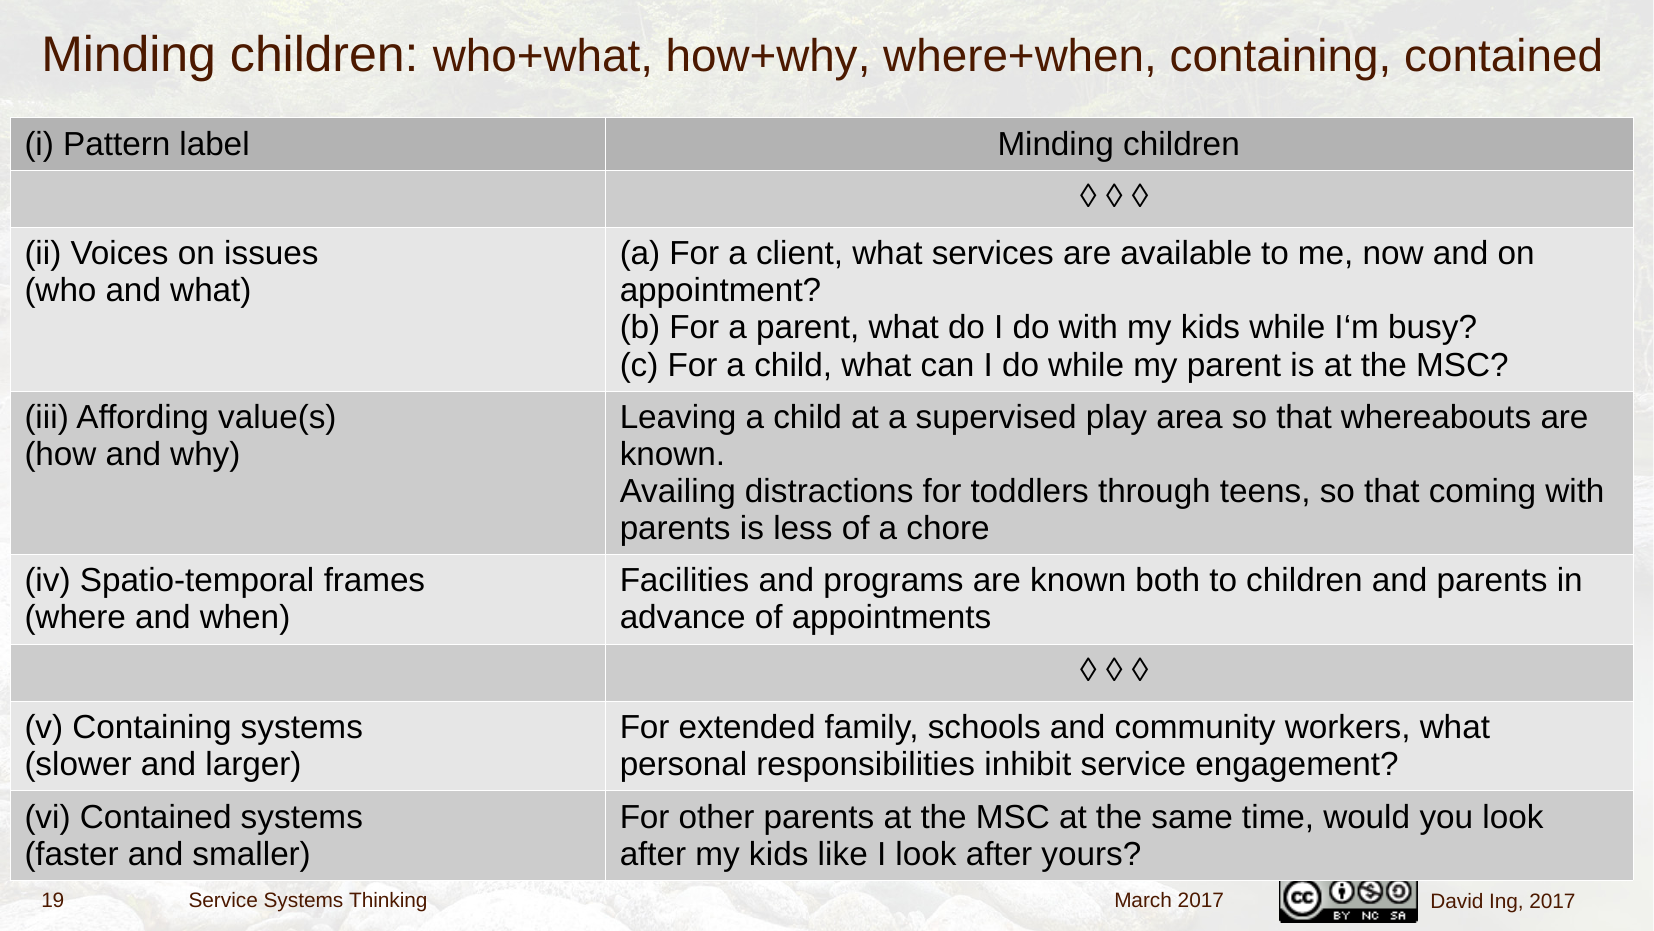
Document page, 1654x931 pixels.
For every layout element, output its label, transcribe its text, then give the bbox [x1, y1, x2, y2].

table_cell [11, 171, 605, 227]
table_cell (v) Containing systems (slower and larger) [11, 702, 605, 790]
picture [0, 0, 1654, 931]
table_header Minding children [606, 118, 1633, 170]
table_cell [11, 645, 605, 701]
table_cell Leaving a child at a supervised play area so that whereabouts are known. Availing distractions for toddlers through teens, so that coming with parents is less of a chore [606, 392, 1633, 554]
table_cell (ii) Voices on issues (who and what) [11, 228, 605, 391]
table_cell For extended family, schools and community workers, what personal responsibilities inhibit service engagement? [606, 702, 1633, 790]
table_cell Facilities and programs are known both to children and parents in advance of appointments [606, 555, 1633, 644]
table_cell For other parents at the MSC at the same time, would you look after my kids like I look after yours? [606, 791, 1633, 880]
table_cell (a) For a client, what services are available to me, now and on appointment? (b) For a parent, what do I do with my kids while I‘m busy? (c) For a child, what can I do while my parent is at the MSC? [606, 228, 1633, 391]
title Minding children: who+what, how+why, where+when, containing, contained [41, 30, 1613, 117]
table_cell (iii) Affording value(s) (how and why) [11, 392, 605, 554]
table_cell ◊ ◊ ◊ [606, 171, 1633, 227]
table_cell ◊ ◊ ◊ [606, 645, 1633, 701]
table_cell (iv) Spatio-temporal frames (where and when) [11, 555, 605, 644]
table_cell (vi) Contained systems (faster and smaller) [11, 791, 605, 880]
table_header (i) Pattern label [11, 118, 605, 170]
